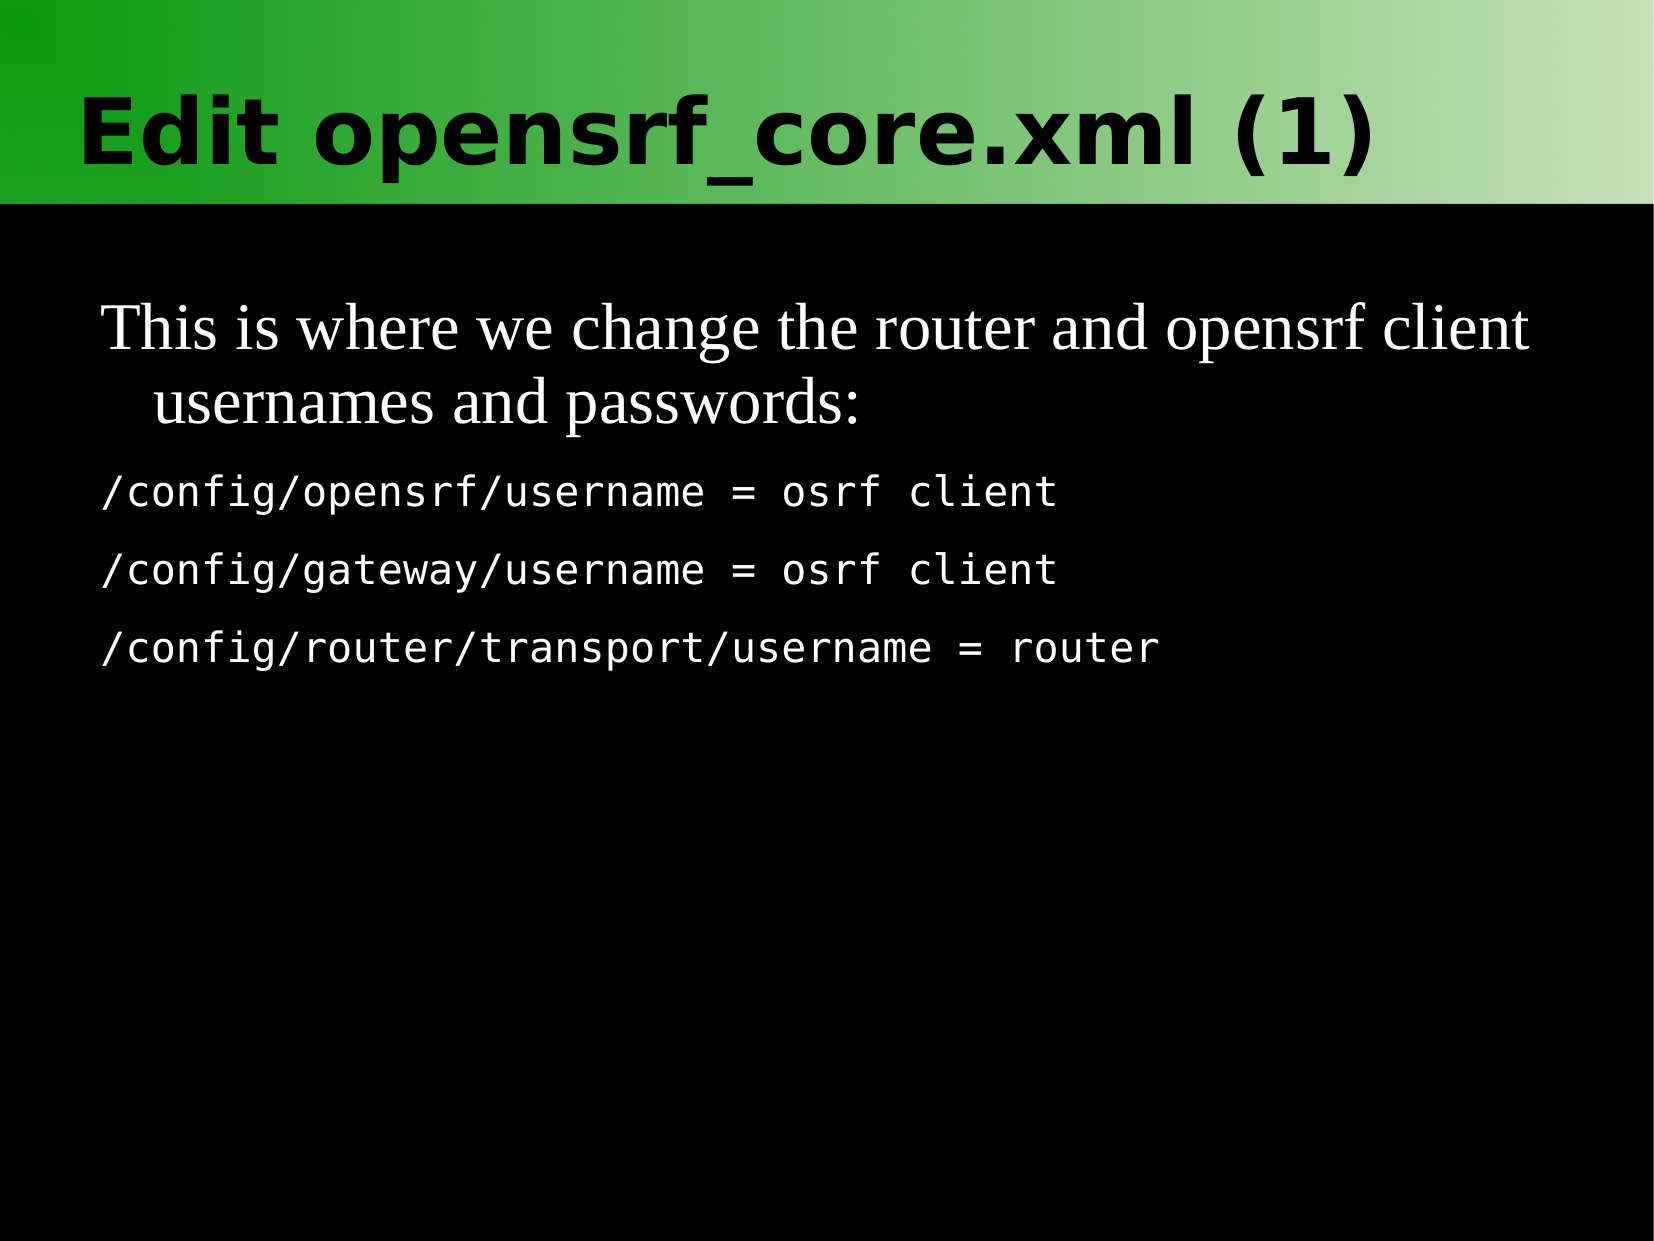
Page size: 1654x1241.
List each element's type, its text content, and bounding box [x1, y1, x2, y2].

picture [0, 0, 1654, 1241]
list This is where we change the router and opensrf client usernames and passwords: /config/opensrf/username = osrf client /config/gateway/username = osrf client /config/router/transport/username = router [82, 290, 1571, 1094]
title Edit opensrf_core.xml (1) [76, 36, 1565, 229]
